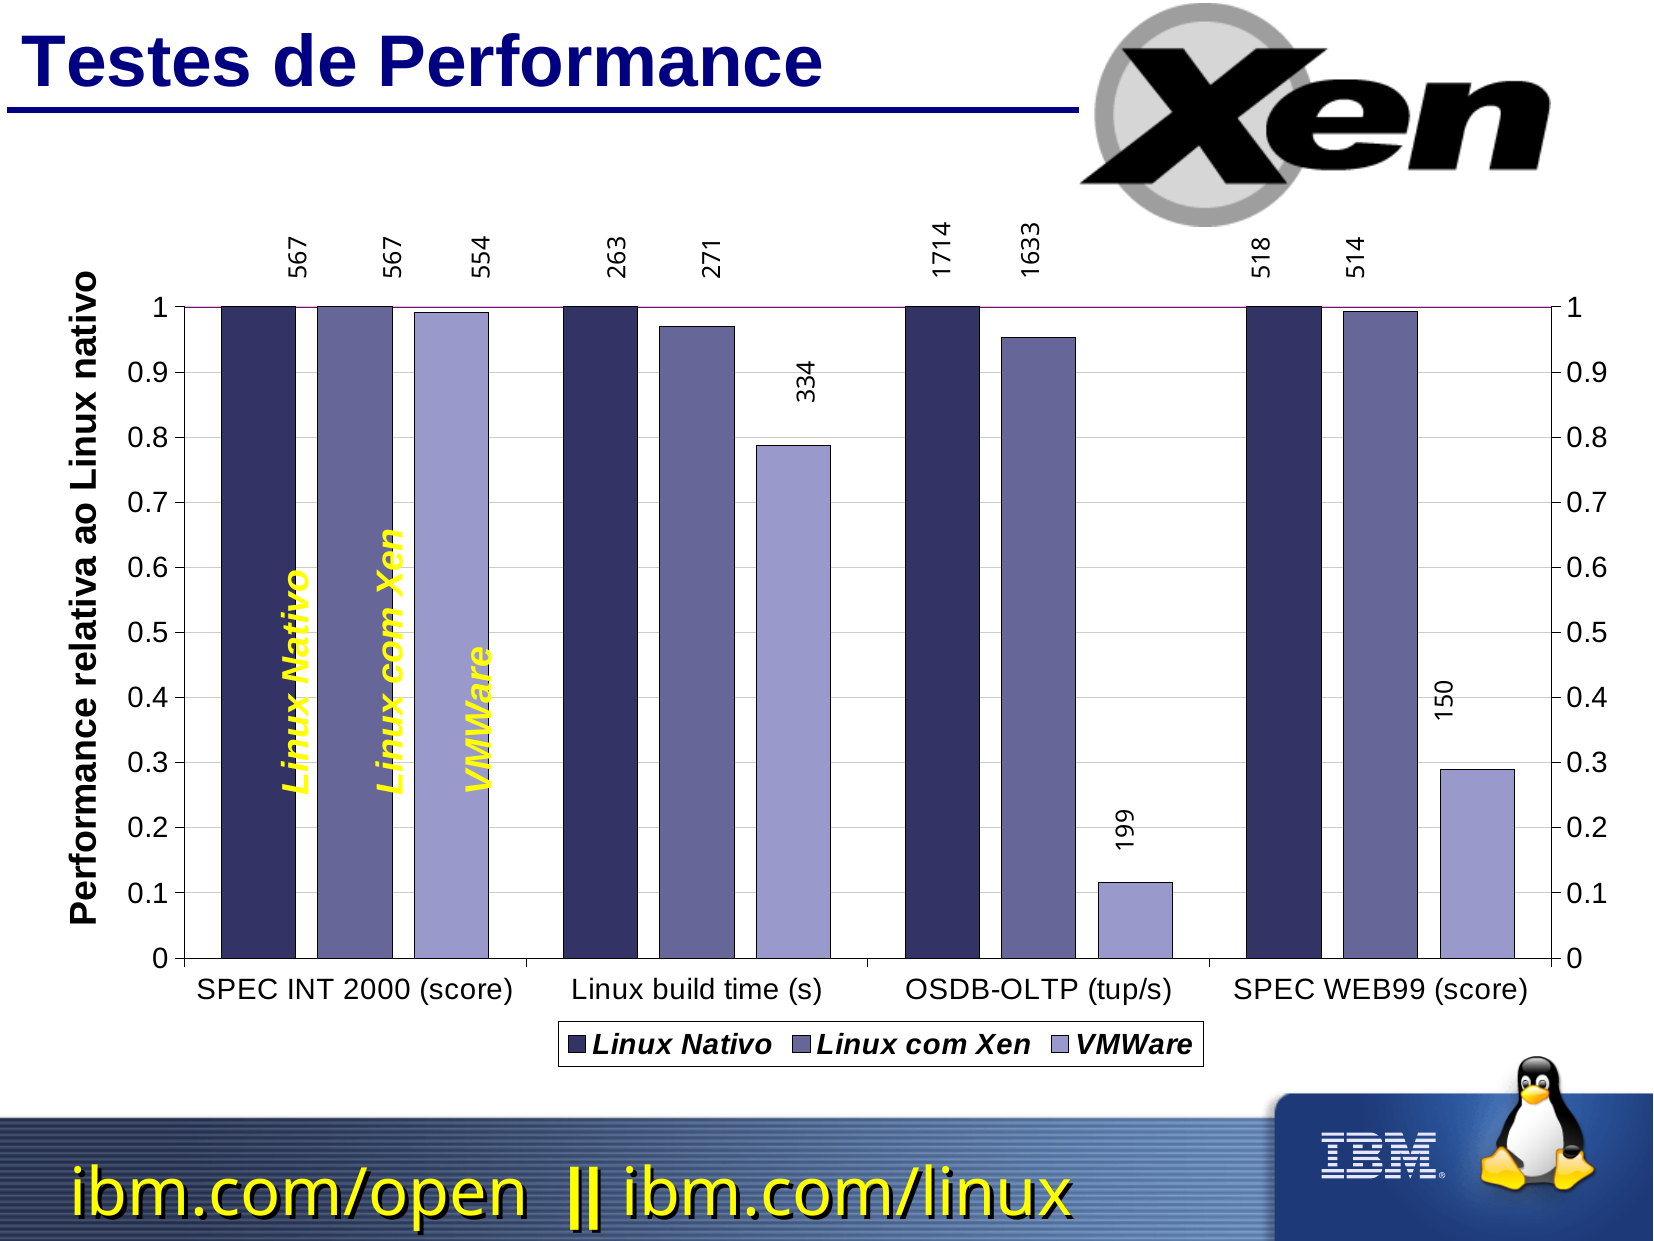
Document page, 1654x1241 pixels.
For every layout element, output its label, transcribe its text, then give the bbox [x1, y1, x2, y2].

text_box 199 [1104, 804, 1135, 853]
text_box 1714 [921, 215, 952, 280]
text_box 567 [277, 231, 308, 280]
text_box 271 [690, 231, 722, 280]
picture [1079, 127, 1551, 227]
picture [0, 1061, 1653, 1241]
text_box Performance relativa ao Linux nativo [58, 271, 96, 927]
picture [1079, 3, 1551, 14]
text_box 334 [785, 355, 816, 404]
text_box 567 [371, 231, 403, 280]
text_box 150 [1423, 674, 1454, 723]
text_box 263 [596, 231, 627, 280]
text_box VMWare [454, 647, 498, 795]
text_box 514 [1335, 231, 1366, 280]
chart [96, 259, 1640, 1109]
text_box 554 [460, 231, 491, 280]
text_box Testes de Performance [21, 14, 1610, 127]
text_box Linux Nativo [271, 569, 315, 795]
text_box 1633 [1010, 215, 1041, 280]
text_box 518 [1240, 231, 1271, 280]
text_box Linux com Xen [365, 527, 409, 795]
